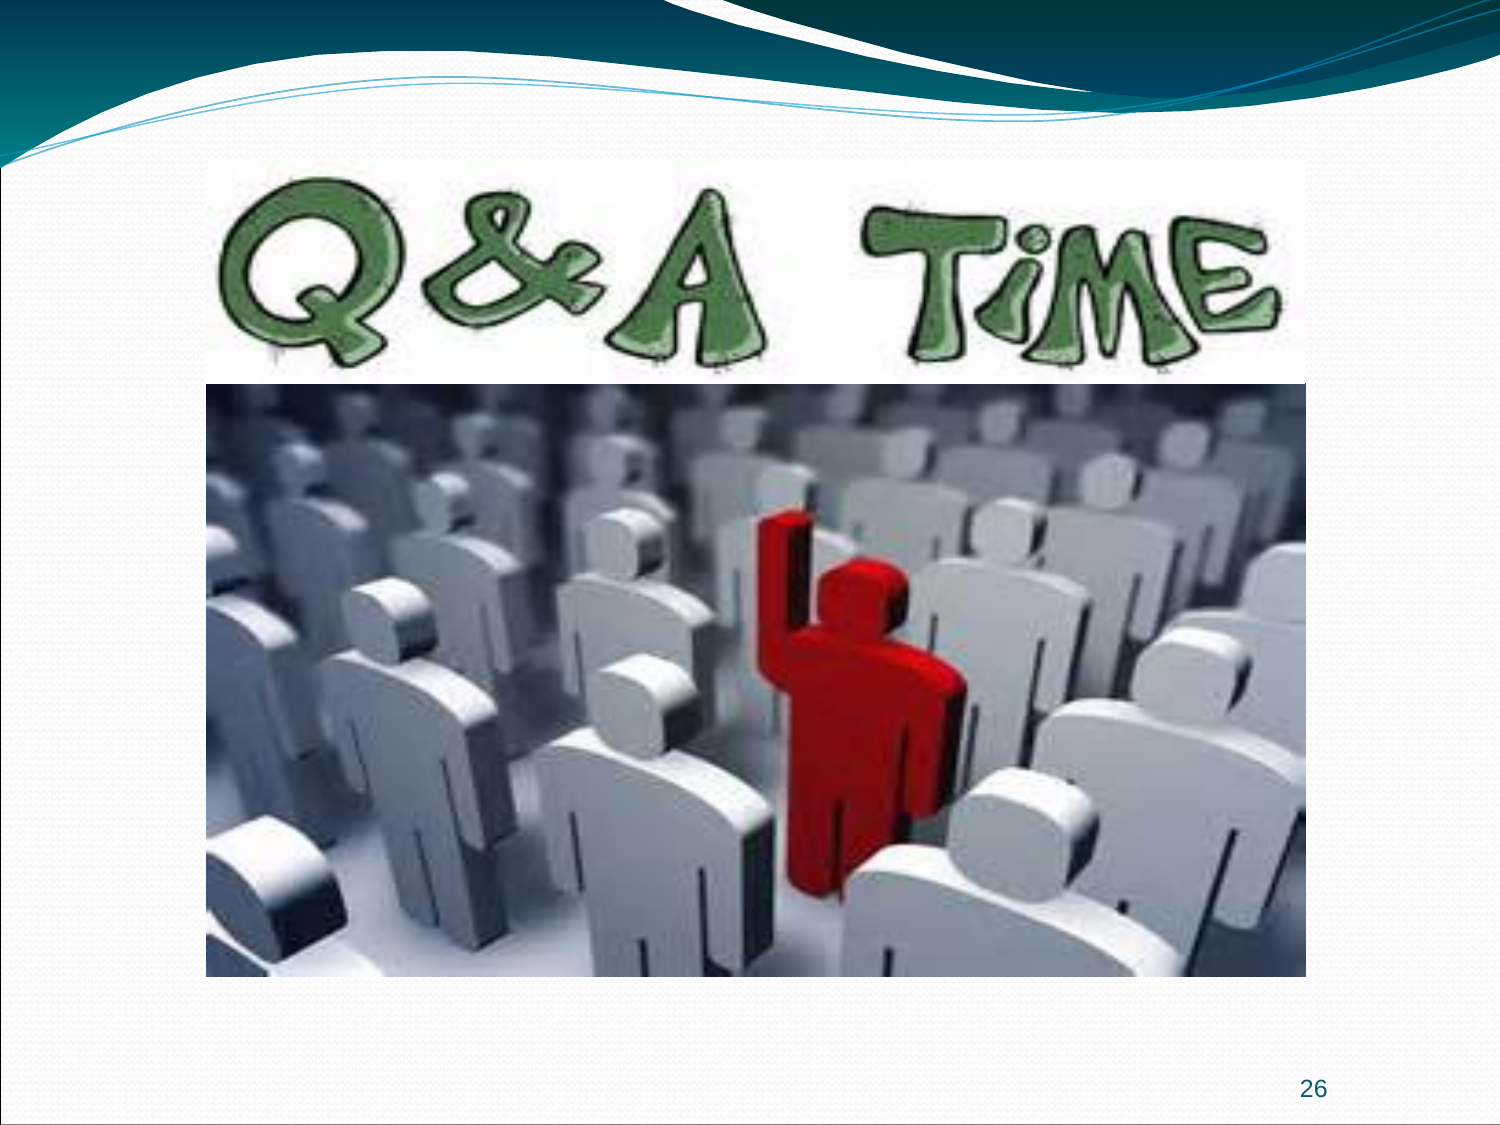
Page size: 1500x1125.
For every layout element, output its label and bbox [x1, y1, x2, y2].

text_box [1299, 1042, 1426, 1103]
picture [206, 160, 1306, 977]
